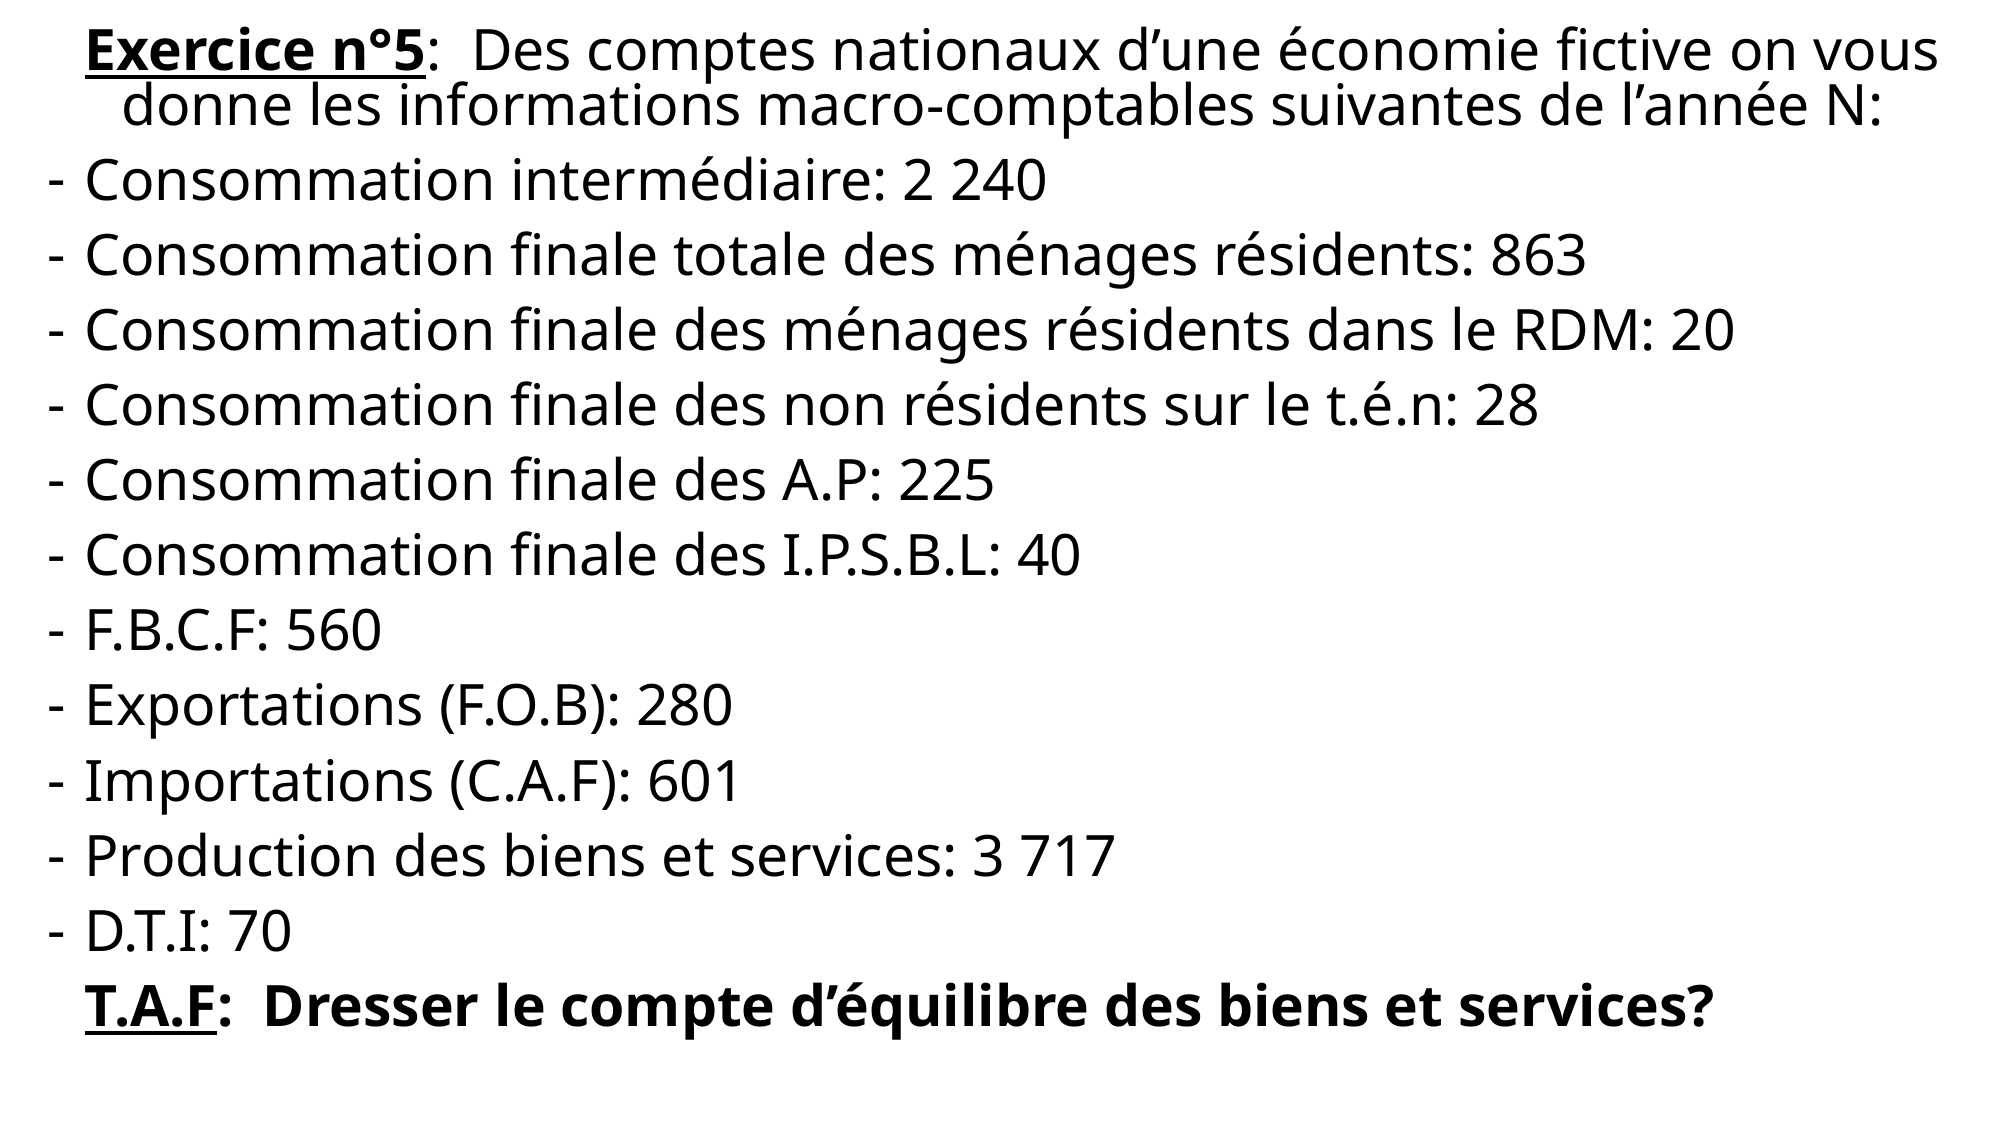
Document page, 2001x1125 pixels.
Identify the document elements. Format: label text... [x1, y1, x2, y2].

list Exercice n°5: Des comptes nationaux d’une économie fictive on vous donne les informations macro-comptables suivantes de l’année N: Consommation intermédiaire: 2 240 Consommation finale totale des ménages résidents: 863 Consommation finale des ménages résidents dans le RDM: 20 Consommation finale des non résidents sur le t.é.n: 28 Consommation finale des A.P: 225 Consommation finale des I.P.S.B.L: 40 F.B.C.F: 560 Exportations (F.O.B): 280 Importations (C.A.F): 601 Production des biens et services: 3 717 D.T.I: 70 T.A.F: Dresser le compte d’équilibre des biens et services? [32, 18, 1956, 1095]
